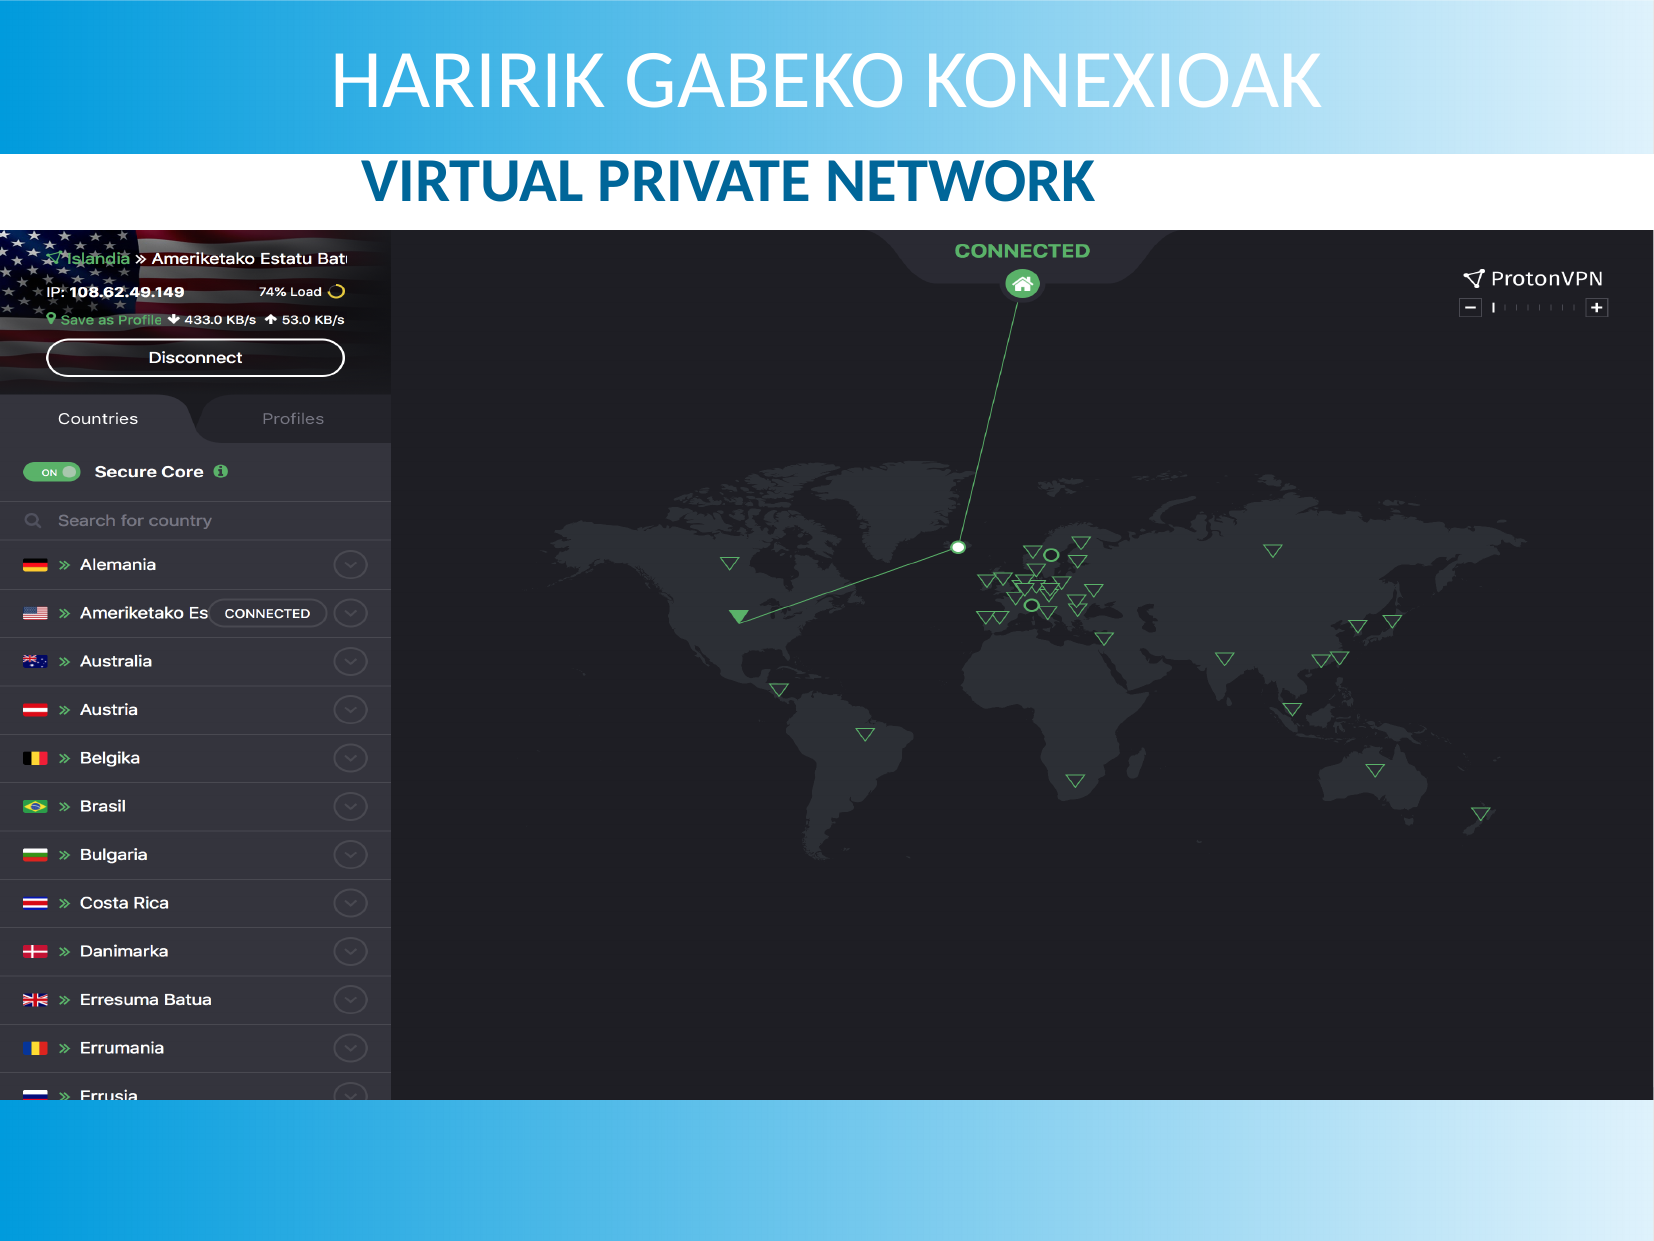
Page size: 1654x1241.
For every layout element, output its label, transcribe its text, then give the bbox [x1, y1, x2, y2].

picture [0, 230, 1654, 1241]
text_box VIRTUAL PRIVATE NETWORK [346, 146, 1364, 230]
title HARIRIK GABEKO KONEXIOAK [82, 38, 1571, 136]
picture [141, 0, 1654, 154]
